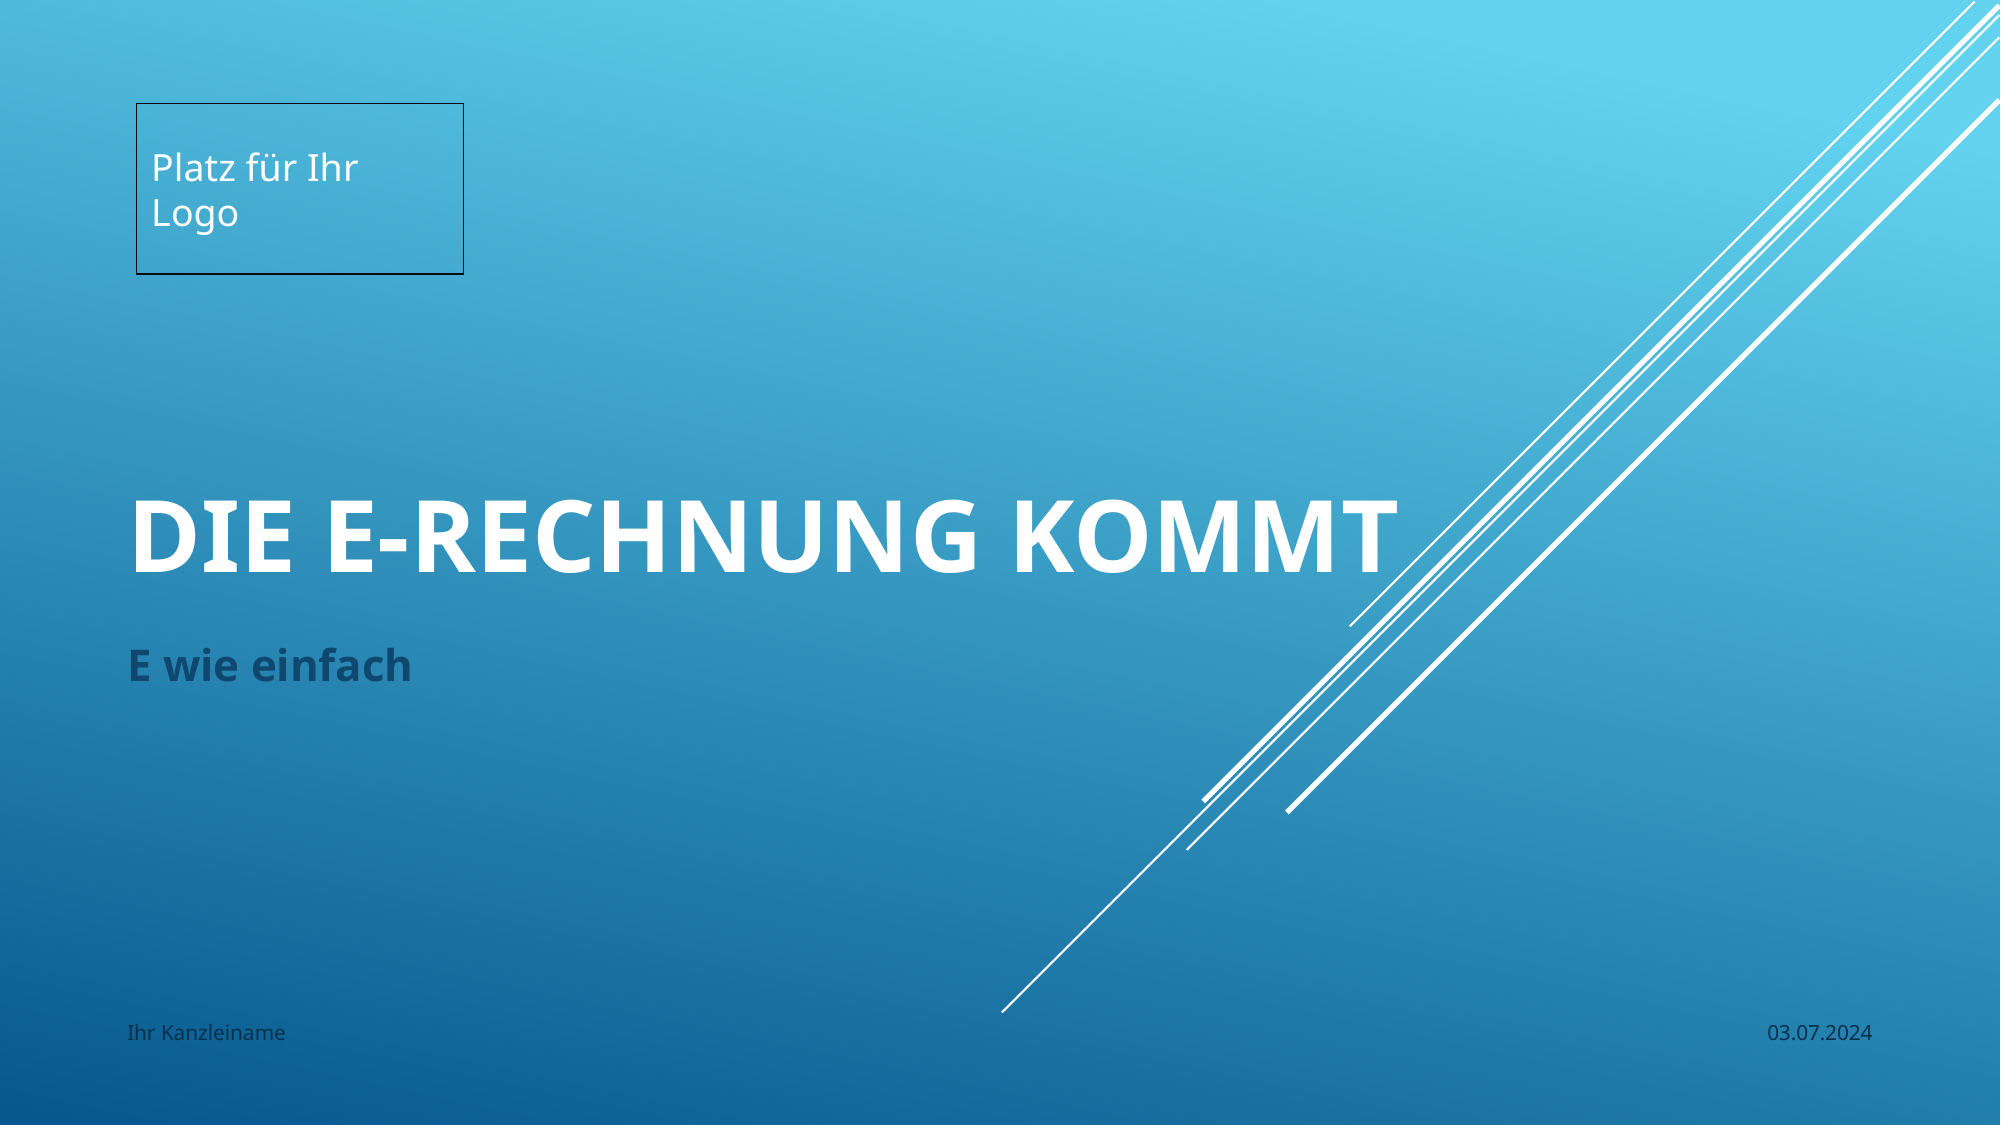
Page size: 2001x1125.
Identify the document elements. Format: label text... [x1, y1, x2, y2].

footer Ihr Kanzleiname [112, 1012, 1350, 1073]
text_box Platz für Ihr Logo [136, 103, 464, 275]
subtitle E wie einfach [112, 630, 1163, 950]
slide_number 03.07.2024 [1624, 1012, 1888, 1073]
title DIE E-RECHNUNG KOMMT [112, 112, 1425, 600]
